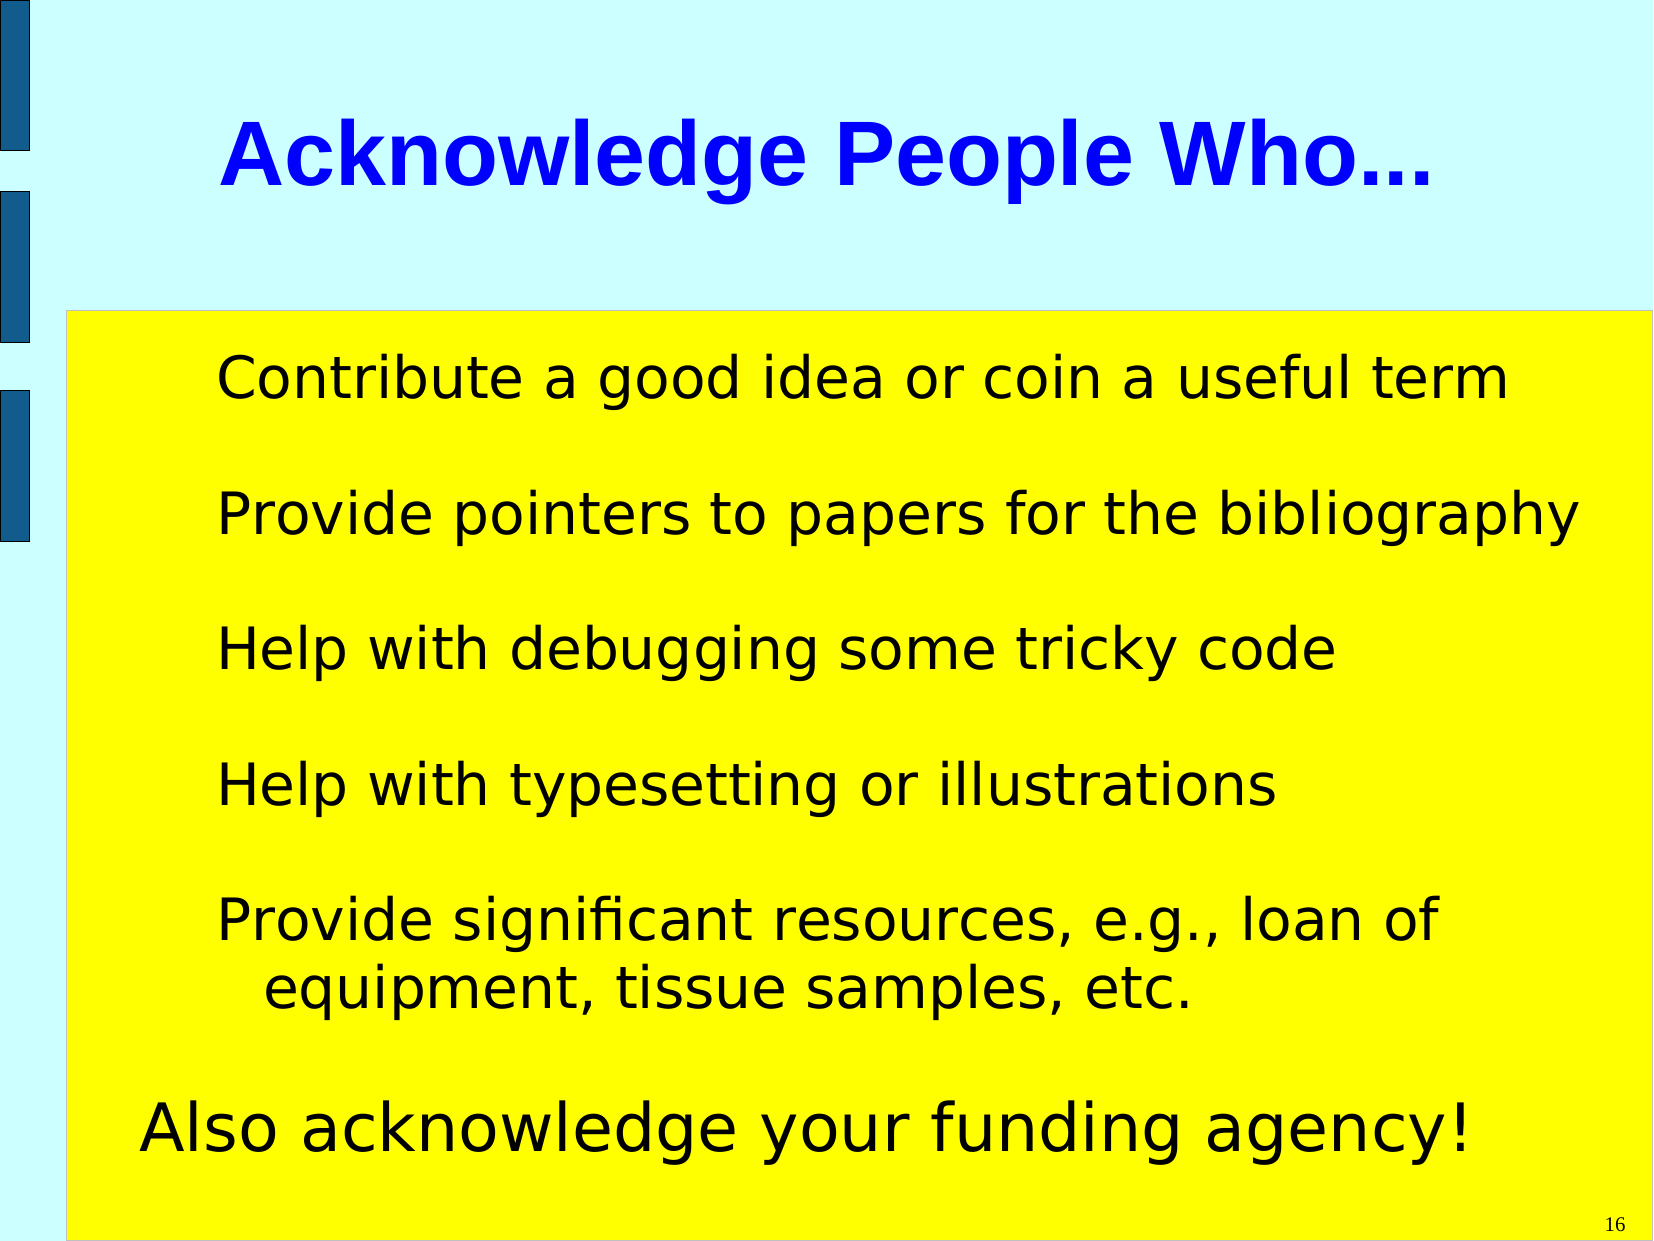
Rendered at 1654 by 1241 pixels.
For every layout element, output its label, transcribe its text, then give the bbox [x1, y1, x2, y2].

title Acknowledge People Who... [121, 49, 1534, 258]
list Contribute a good idea or coin a useful term Provide pointers to papers for the bibliography Help with debugging some tricky code Help with typesetting or illustrations Provide significant resources, e.g., loan of equipment, tissue samples, etc. Also acknowledge your funding agency! [121, 344, 1631, 1168]
